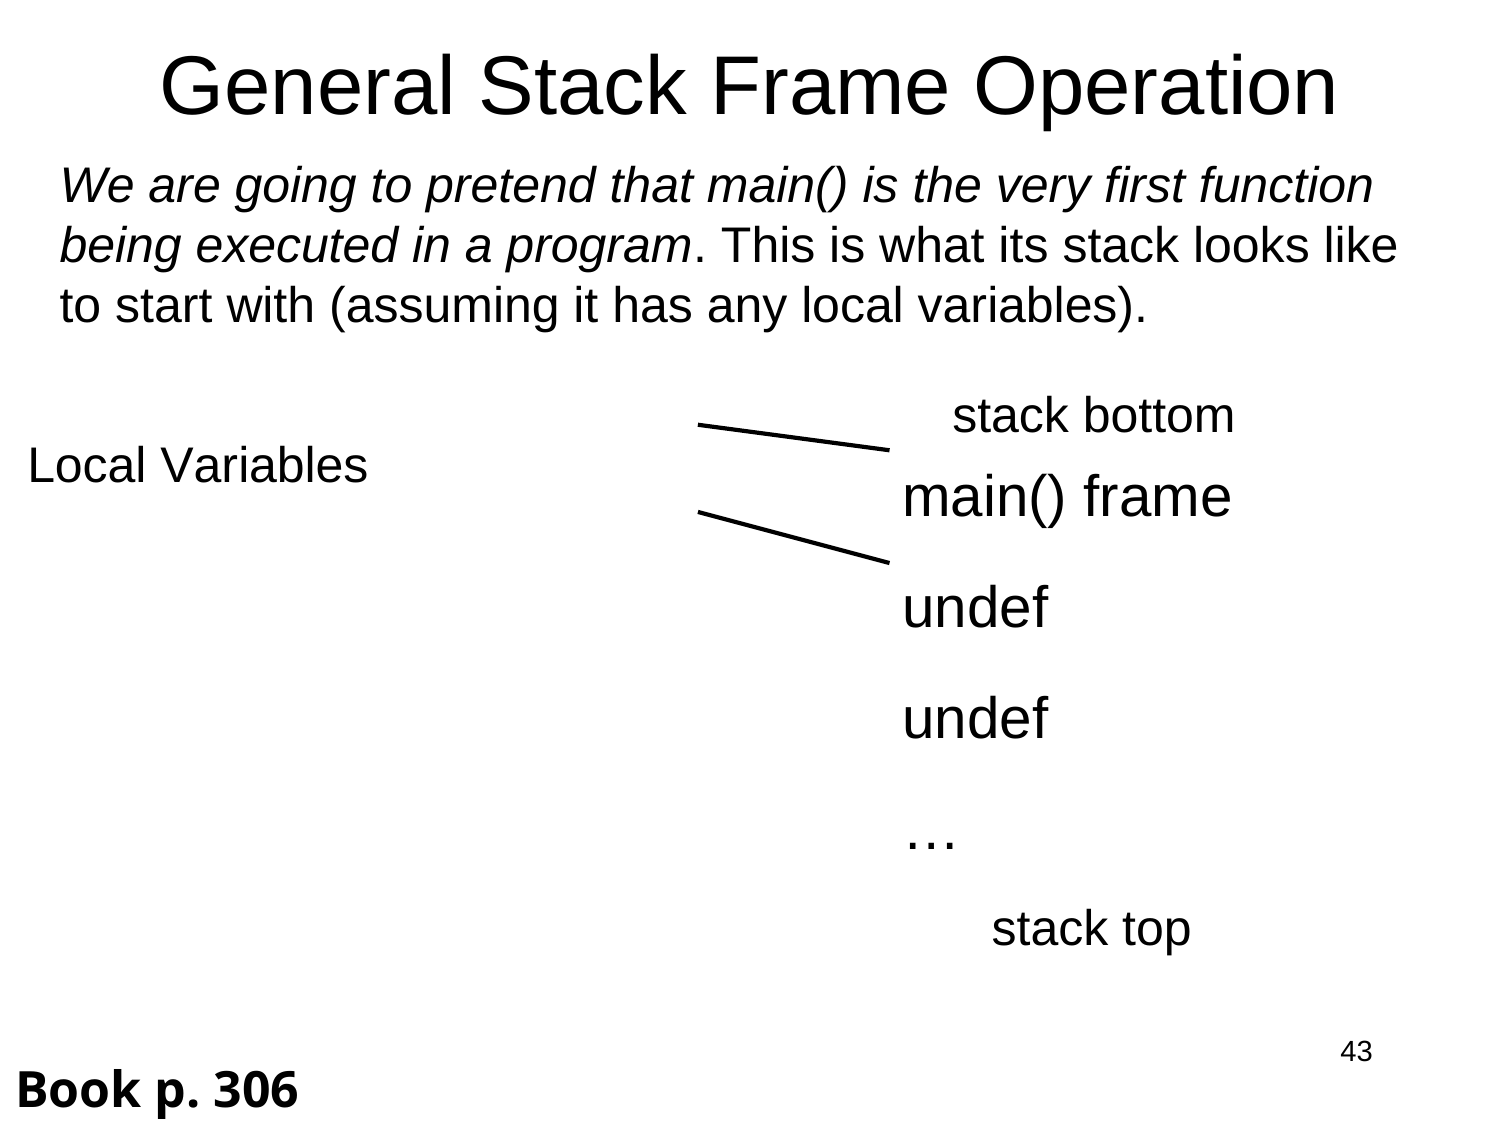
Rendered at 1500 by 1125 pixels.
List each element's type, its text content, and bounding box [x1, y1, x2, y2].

table_cell undef [887, 672, 1313, 783]
text_box stack top [976, 887, 1207, 963]
text_box stack bottom [937, 374, 1251, 451]
table_cell undef [887, 561, 1313, 672]
title General Stack Frame Operation [112, 0, 1388, 144]
table_header main() frame [887, 450, 1313, 561]
text_box We are going to pretend that main() is the very first function being executed in a program. This is what its stack looks like to start with (assuming it has any local variables). [44, 144, 1428, 341]
text_box <number> [1074, 1025, 1388, 1101]
text_box Book p. 306 [0, 1049, 315, 1125]
table_cell … [887, 783, 1313, 894]
table_header Local Variables [13, 425, 700, 517]
